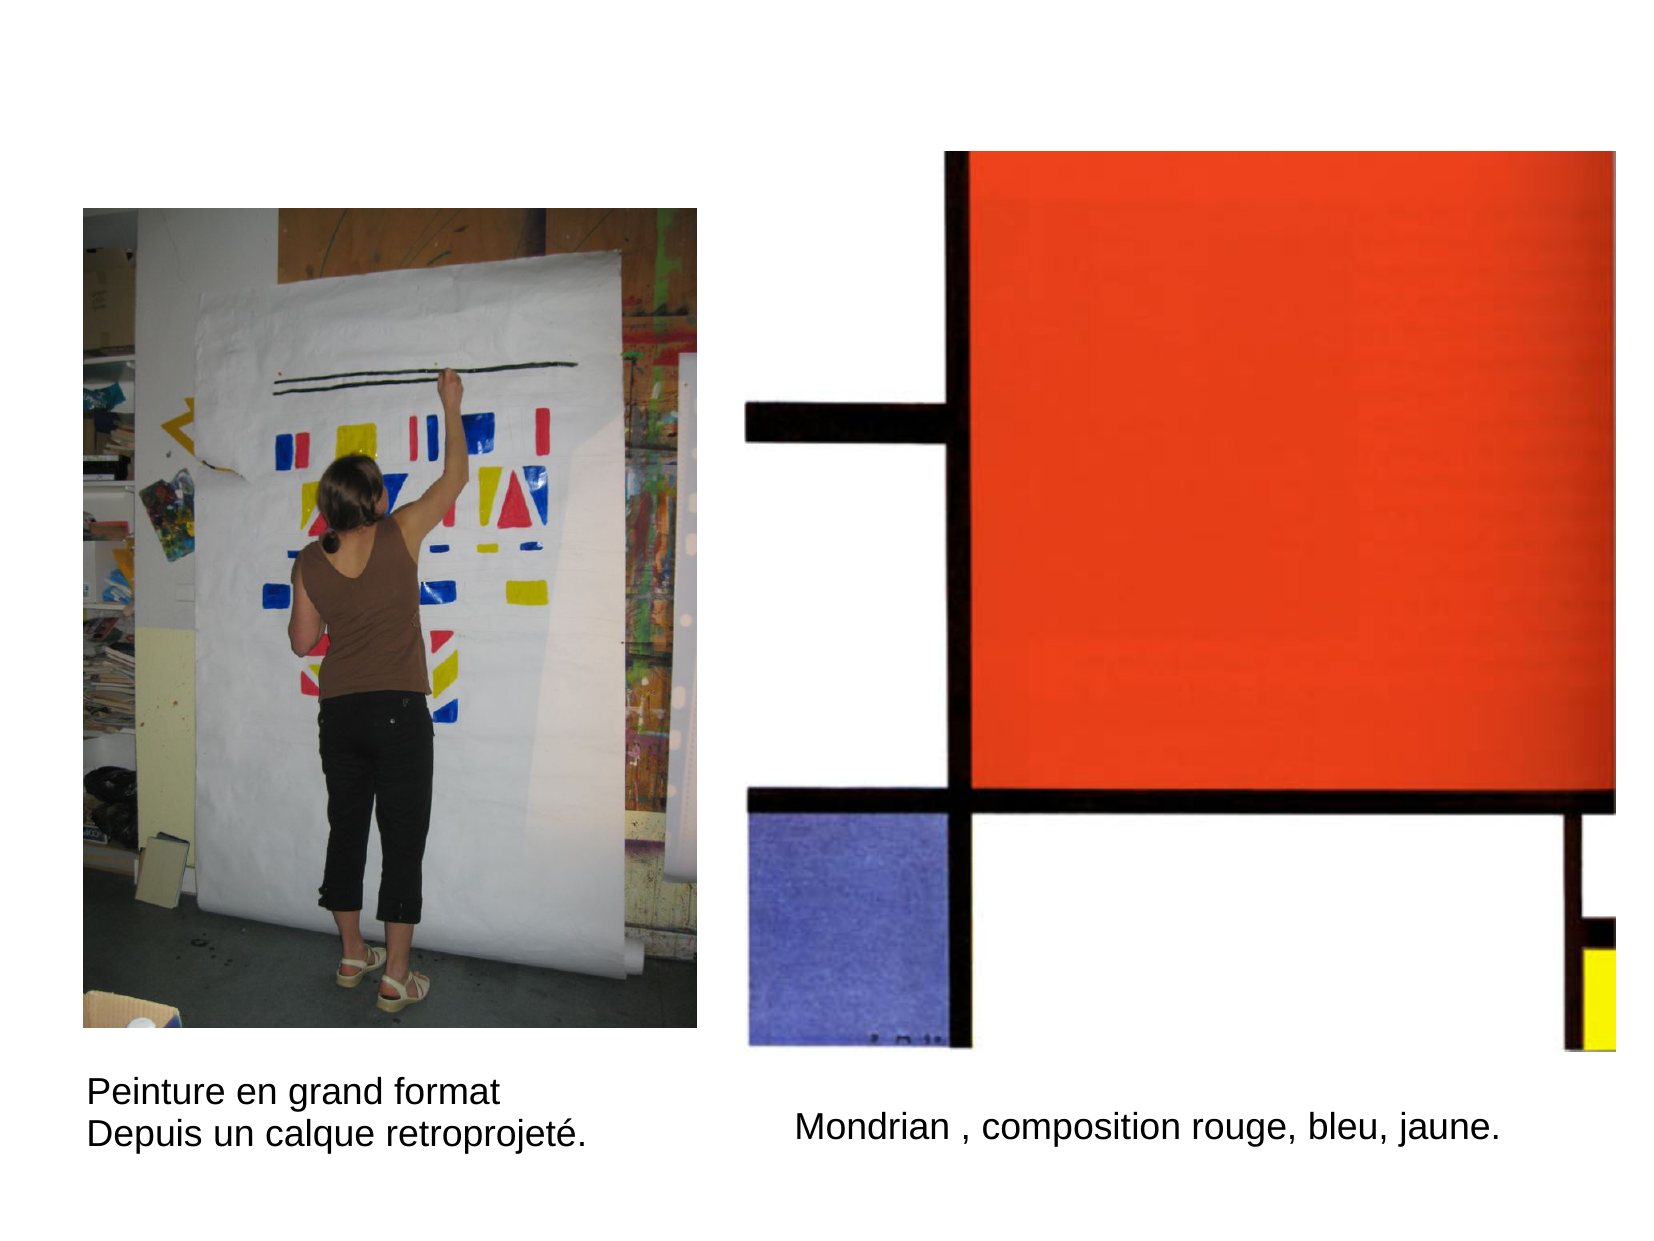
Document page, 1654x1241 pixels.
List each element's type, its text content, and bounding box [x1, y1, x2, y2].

picture [744, 151, 1616, 1052]
text_box Peinture en grand format Depuis un calque retroprojeté. [71, 1062, 603, 1162]
picture [83, 208, 697, 1028]
text_box Mondrian , composition rouge, bleu, jaune. [779, 1098, 1517, 1156]
